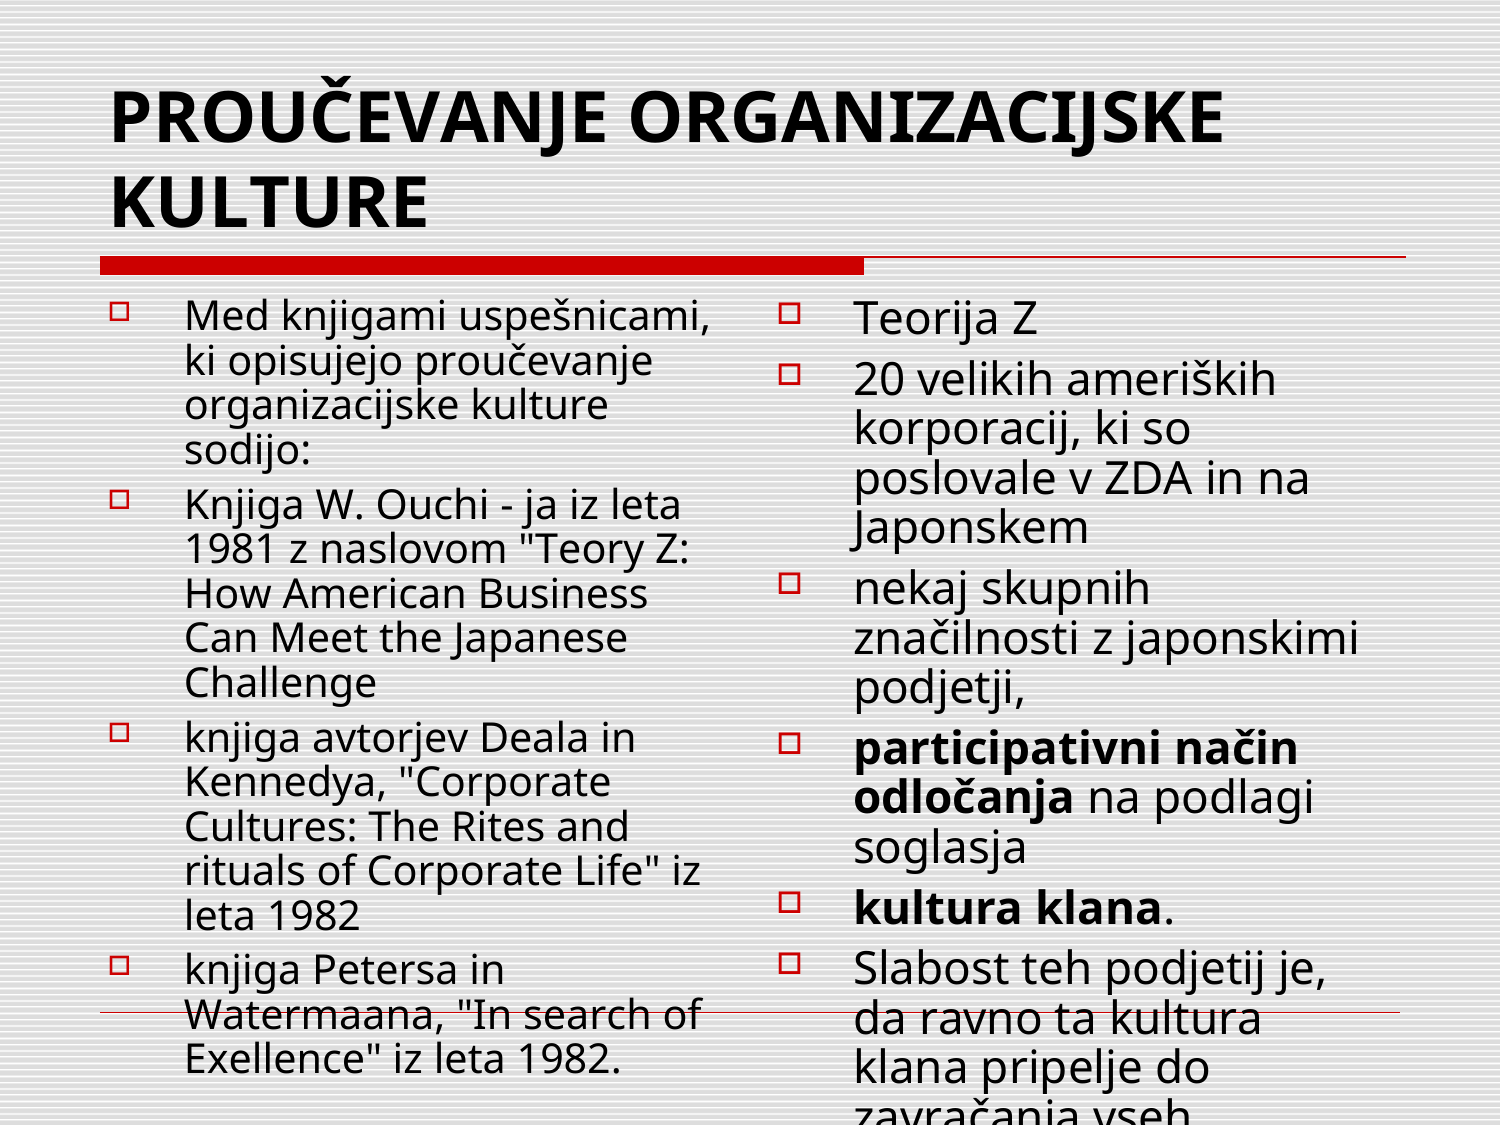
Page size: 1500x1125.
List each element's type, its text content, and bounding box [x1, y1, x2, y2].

picture [1062, 1121, 1073, 1125]
picture [1172, 1111, 1185, 1125]
list Med knjigami uspešnicami, ki opisujejo proučevanje organizacijske kulture sodijo: Knjiga W. Ouchi - ja iz leta 1981 z naslovom "Teory Z: How American Business Can Meet the Japanese Challenge knjiga avtorjev Deala in Kennedya, "Corporate Cultures: The Rites and rituals of Corporate Life" iz leta 1982 knjiga Petersa in Watermaana, "In search of Exellence" iz leta 1982. [92, 287, 738, 988]
title PROUČEVANJE ORGANIZACIJSKE KULTURE [94, 49, 1407, 250]
picture [1023, 1111, 1036, 1125]
picture [1145, 1111, 1157, 1118]
list Teorija Z 20 velikih ameriških korporacij, ki so poslovale v ZDA in na Japonskem nekaj skupnih značilnosti z japonskimi podjetji, participativni način odločanja na podlagi soglasja kultura klana. Slabost teh podjetij je, da ravno ta kultura klana pripelje do zavračanja vseh drugačnih idej in ljudi. [761, 287, 1406, 1003]
picture [0, 0, 1500, 1125]
picture [949, 1121, 960, 1125]
picture [881, 1121, 892, 1125]
picture [997, 1121, 1008, 1125]
